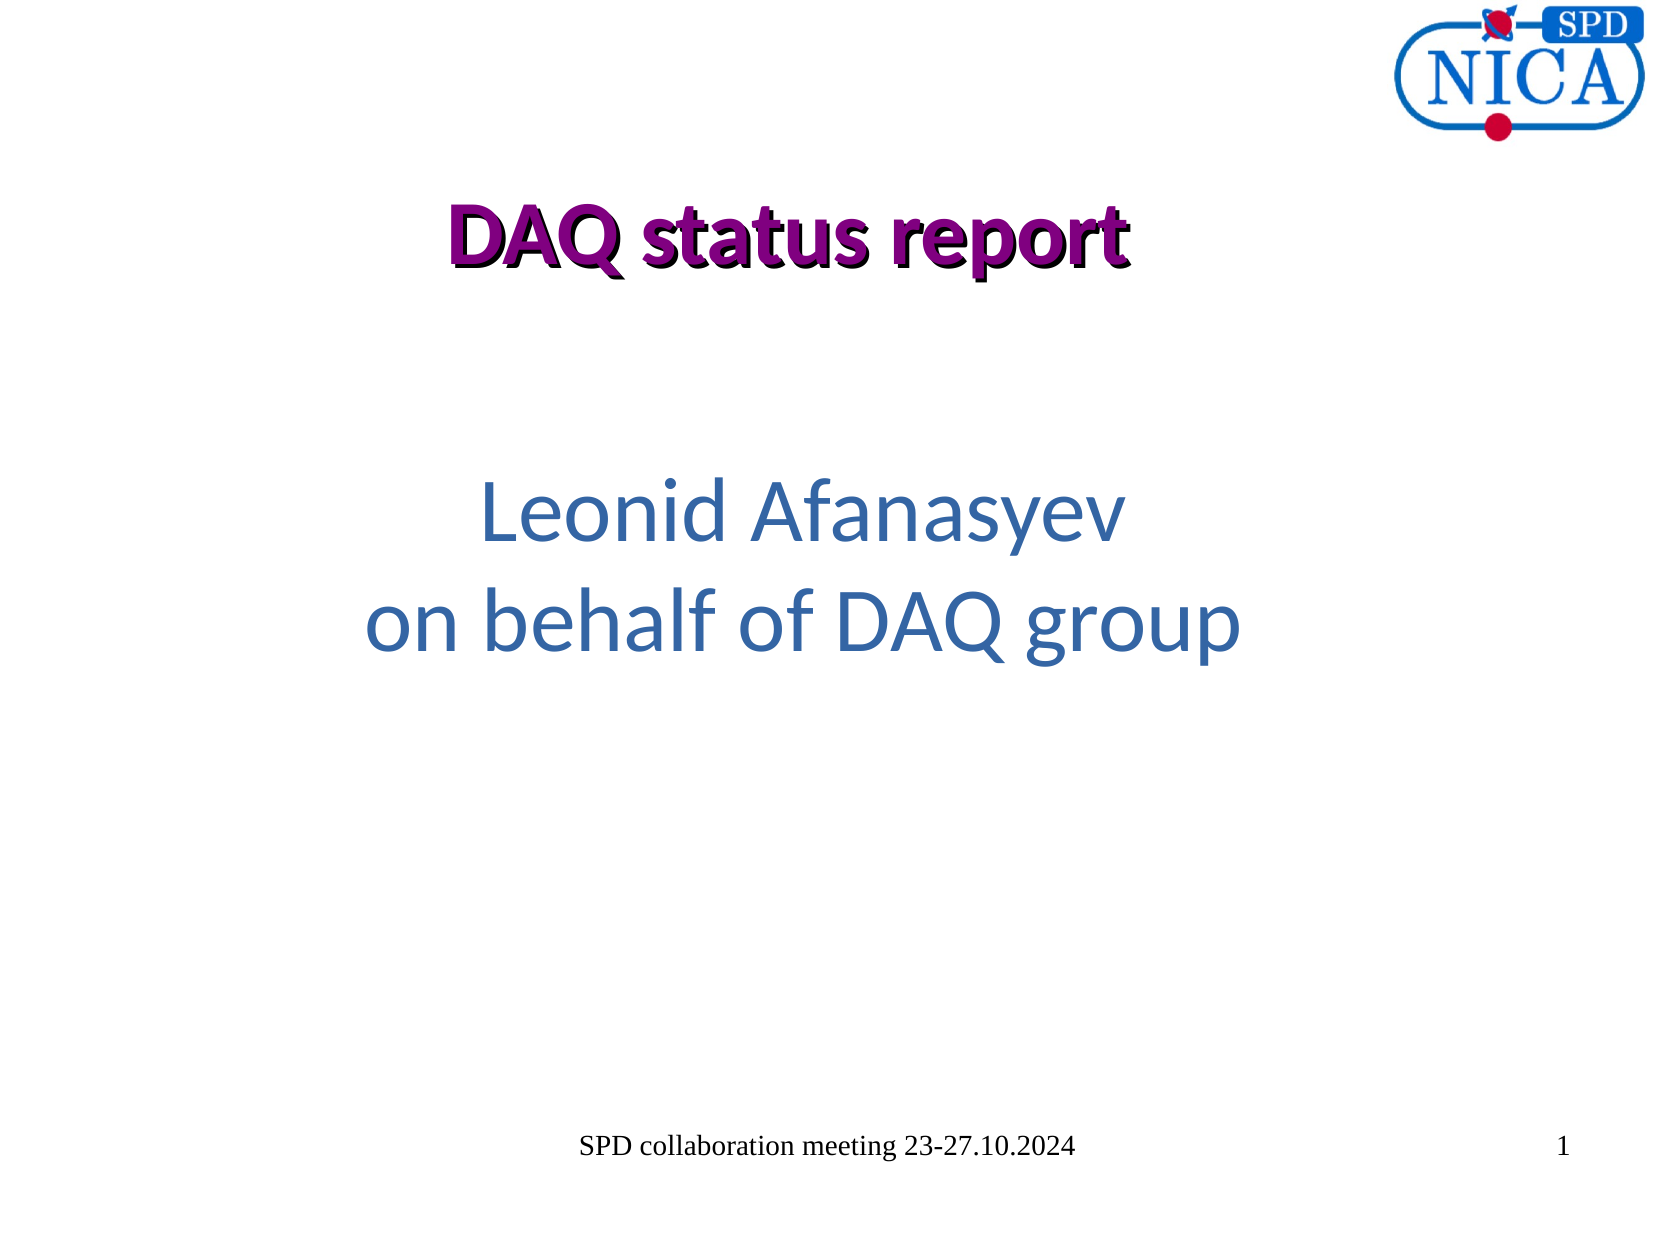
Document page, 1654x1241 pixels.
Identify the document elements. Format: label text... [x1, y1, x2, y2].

title DAQ status report [171, 165, 1447, 312]
picture [1386, 0, 1654, 148]
text_box Leonid Afanasyev on behalf of DAQ group [278, 442, 1329, 731]
